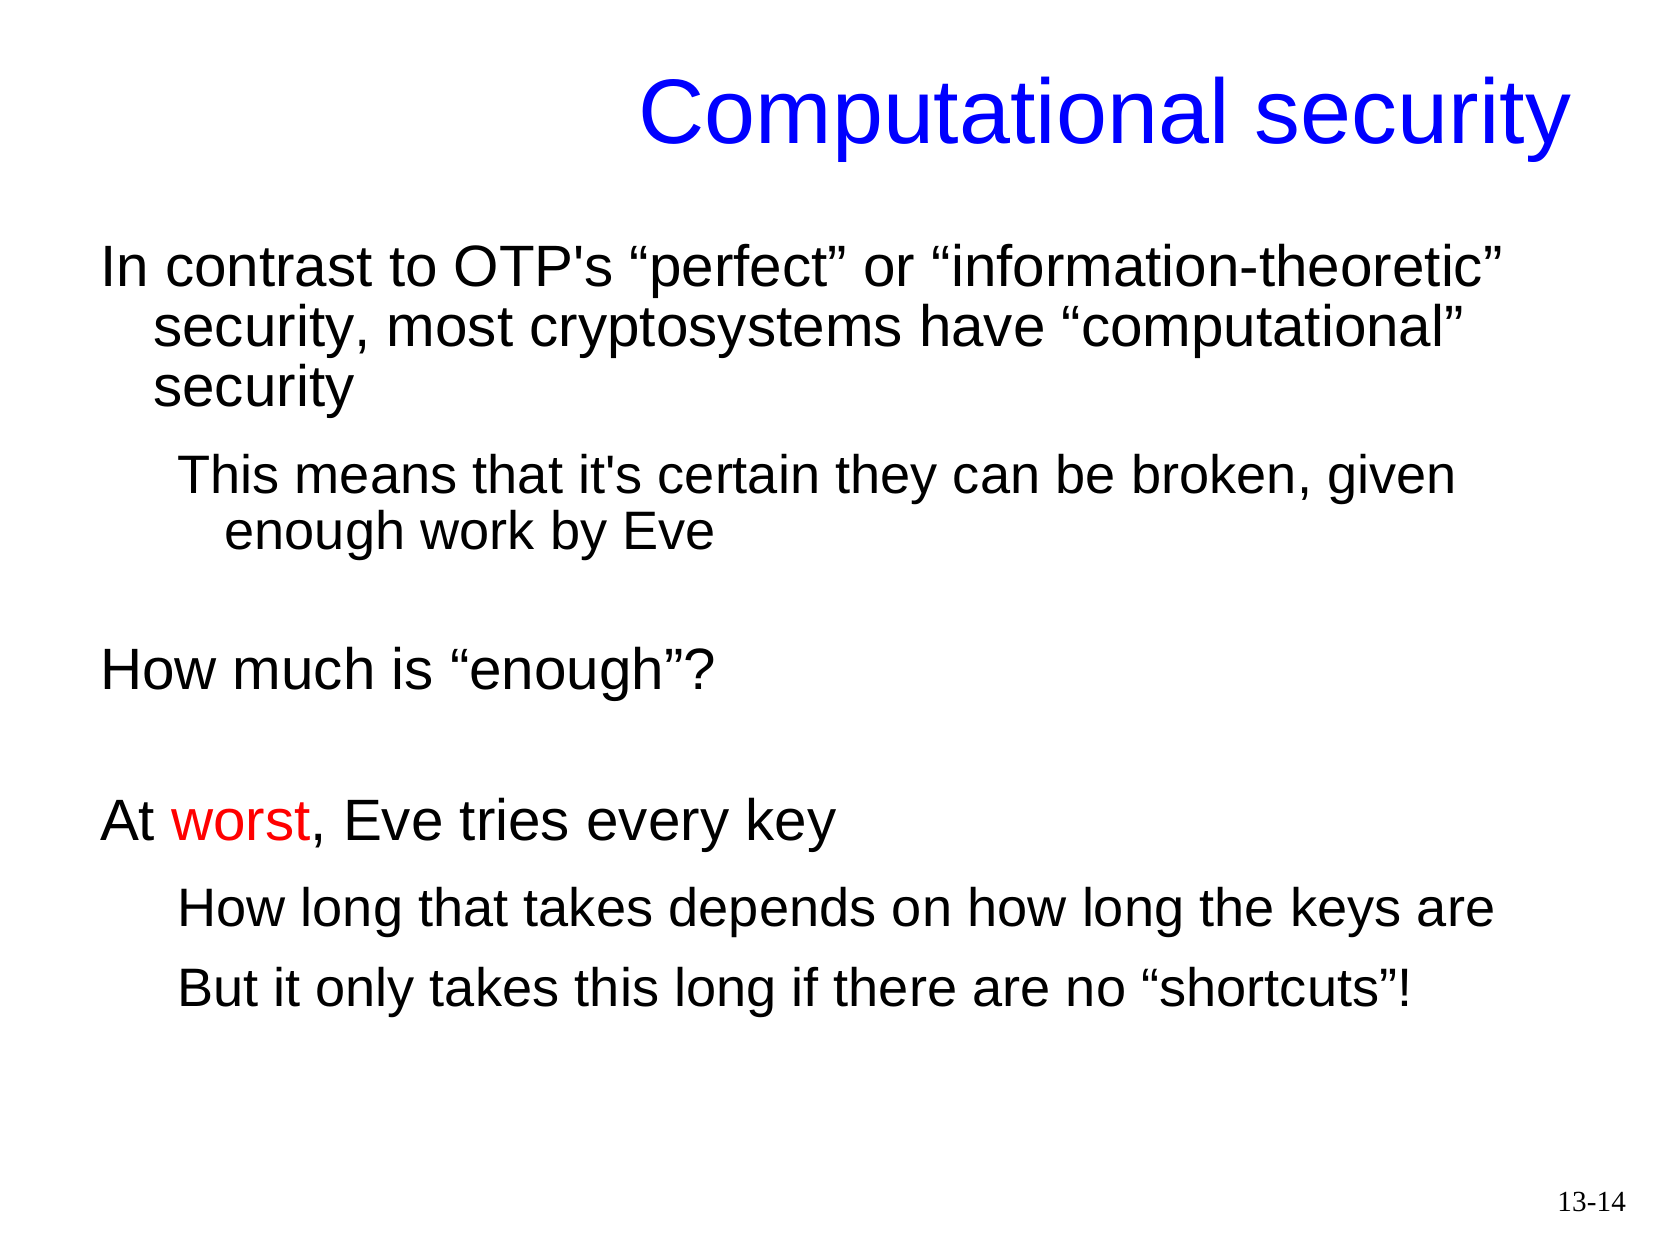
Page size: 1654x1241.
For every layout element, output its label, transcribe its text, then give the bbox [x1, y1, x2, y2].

title Computational security [84, 18, 1573, 211]
list In contrast to OTP's “perfect” or “information-theoretic” security, most cryptosystems have “computational” security This means that it's certain they can be broken, given enough work by Eve How much is “enough”? At worst, Eve tries every key How long that takes depends on how long the keys are But it only takes this long if there are no “shortcuts”! [82, 237, 1571, 1156]
